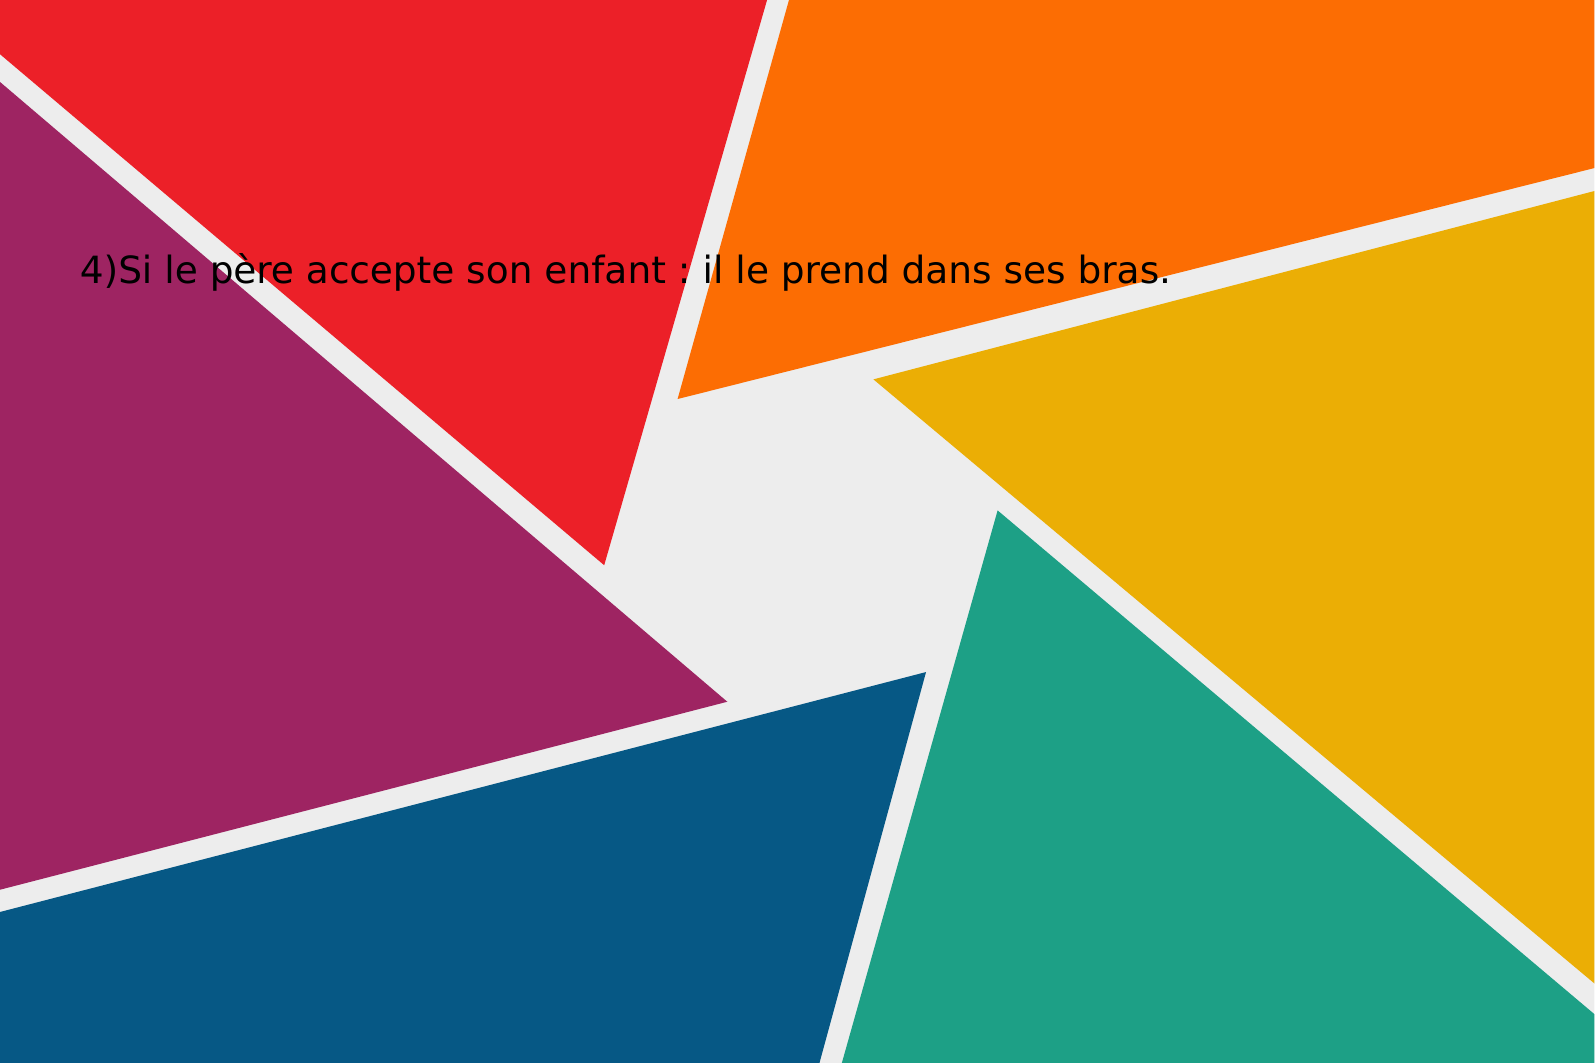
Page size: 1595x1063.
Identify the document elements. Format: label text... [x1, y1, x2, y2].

list 4)Si le père accepte son enfant : il le prend dans ses bras. [79, 248, 1515, 866]
